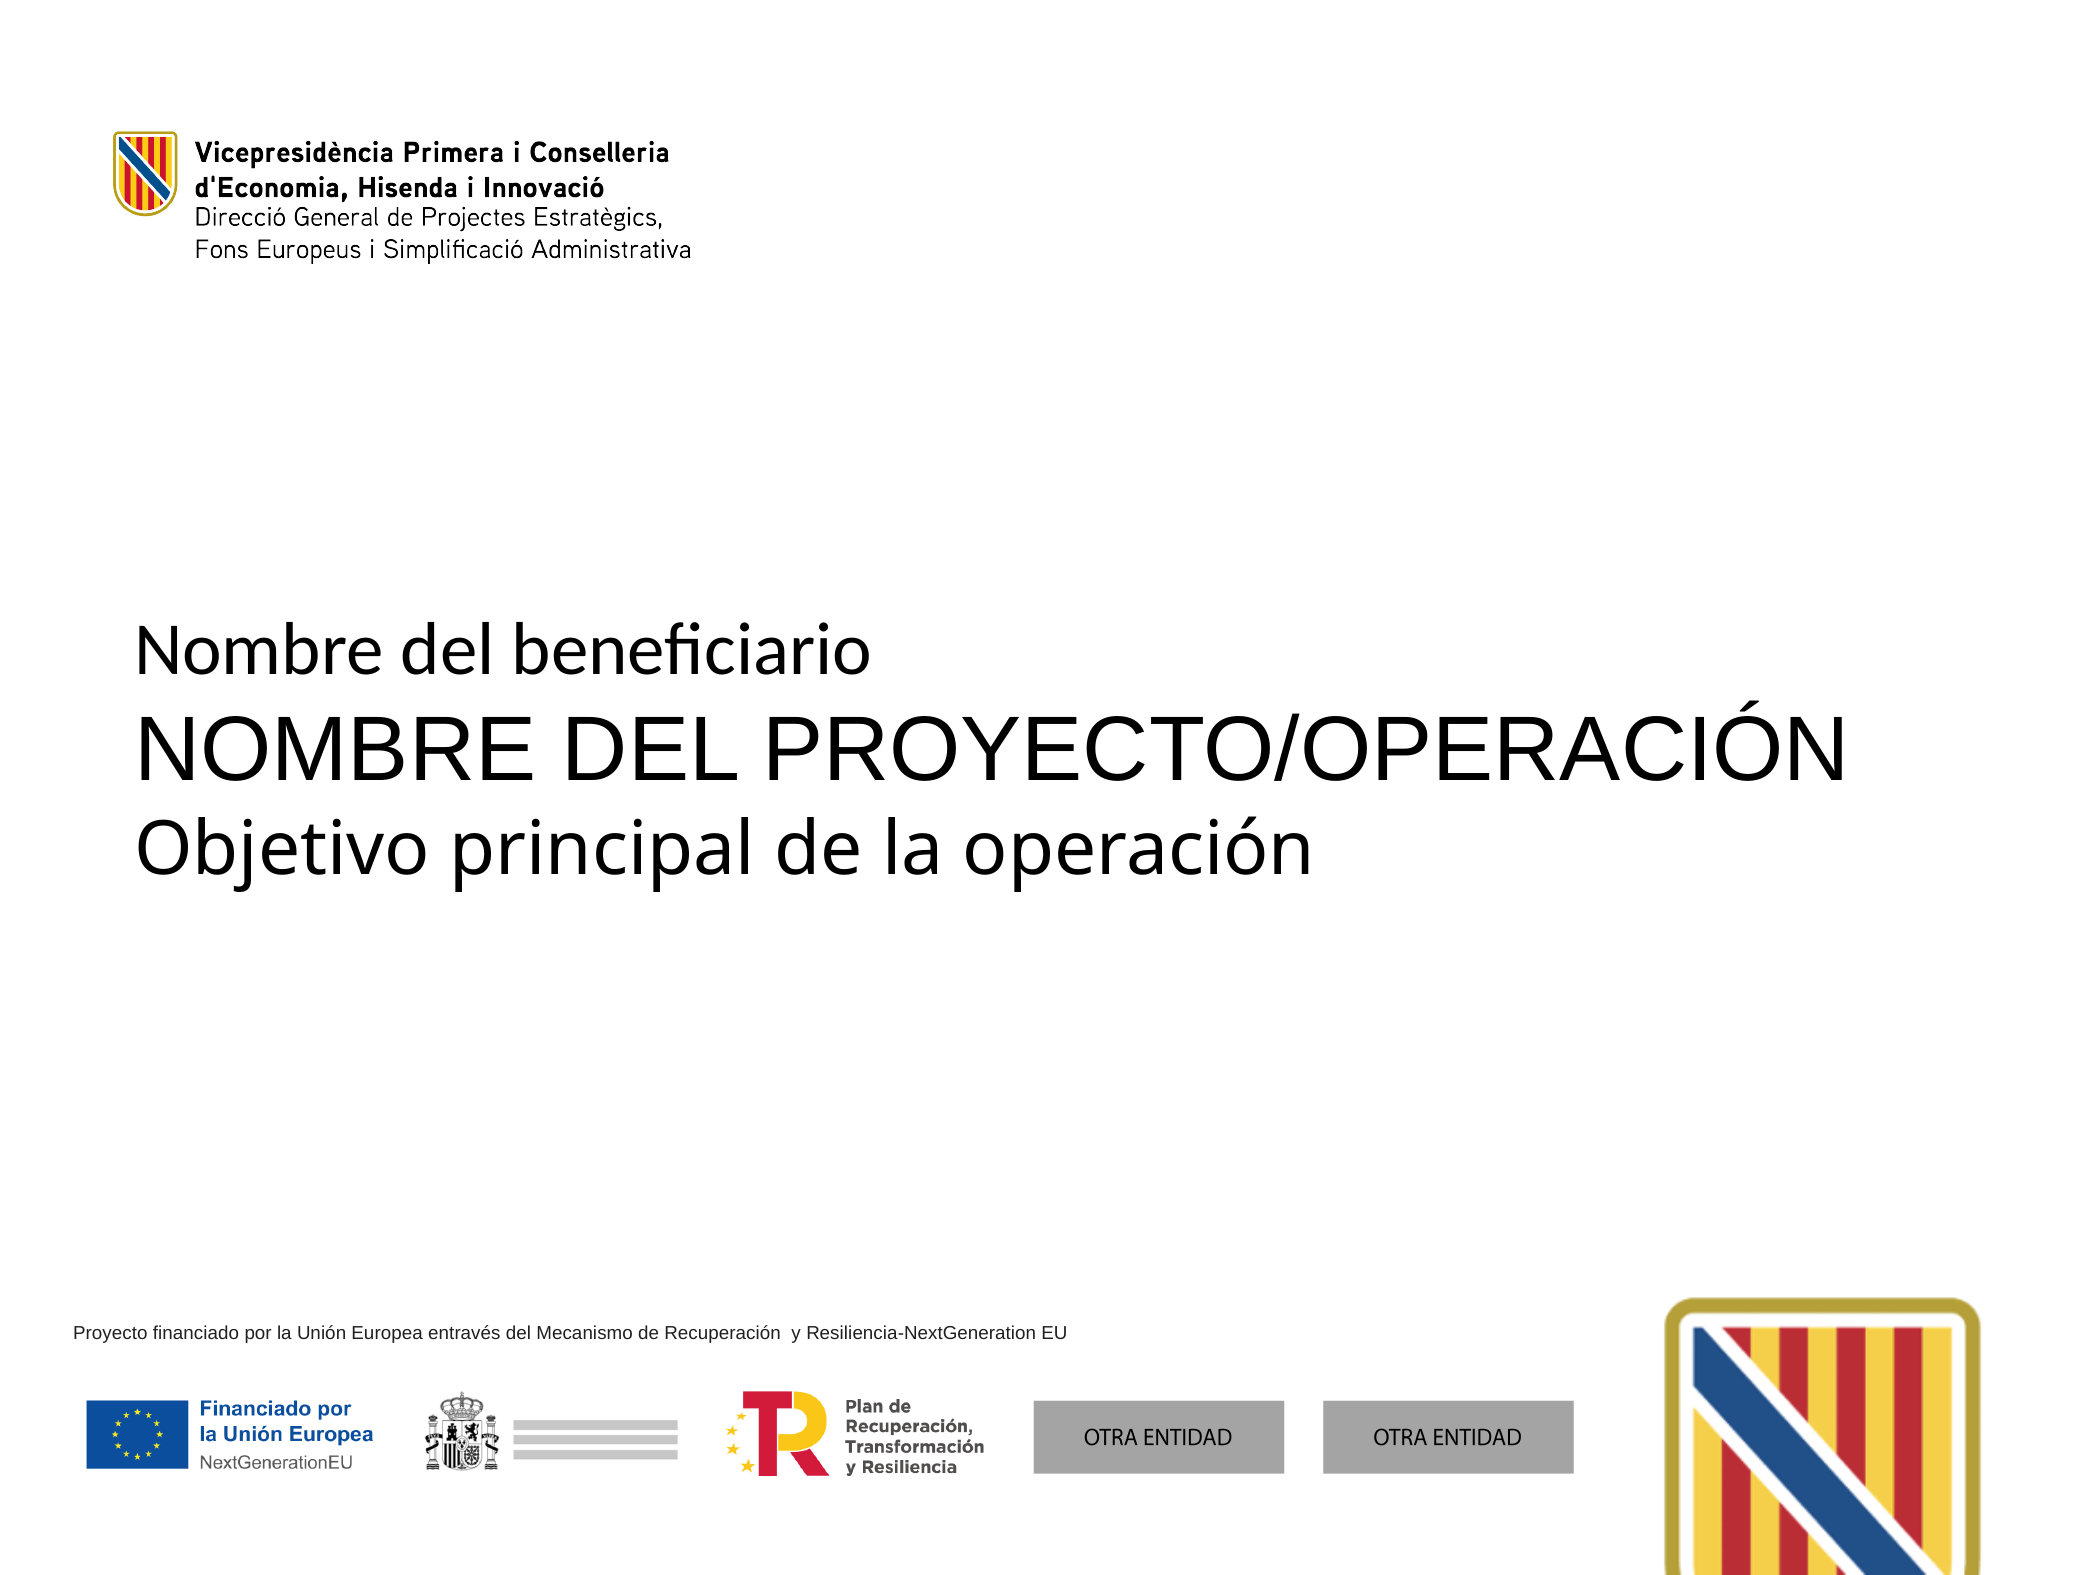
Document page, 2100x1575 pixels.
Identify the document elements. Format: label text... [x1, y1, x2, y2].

picture [1319, 1244, 2042, 1575]
text_box Nombre del beneficiario NOMBRE DEL PROYECTO/OPERACIÓN Objetivo principal de la operación [119, 591, 1996, 897]
picture [58, 1374, 1008, 1492]
text_box Proyecto financiado por la Unión Europea entravés del Mecanismo de Recuperación y Resiliencia-NextGeneration EU [58, 1313, 1498, 1390]
picture [1029, 1395, 1291, 1480]
picture [106, 118, 734, 271]
